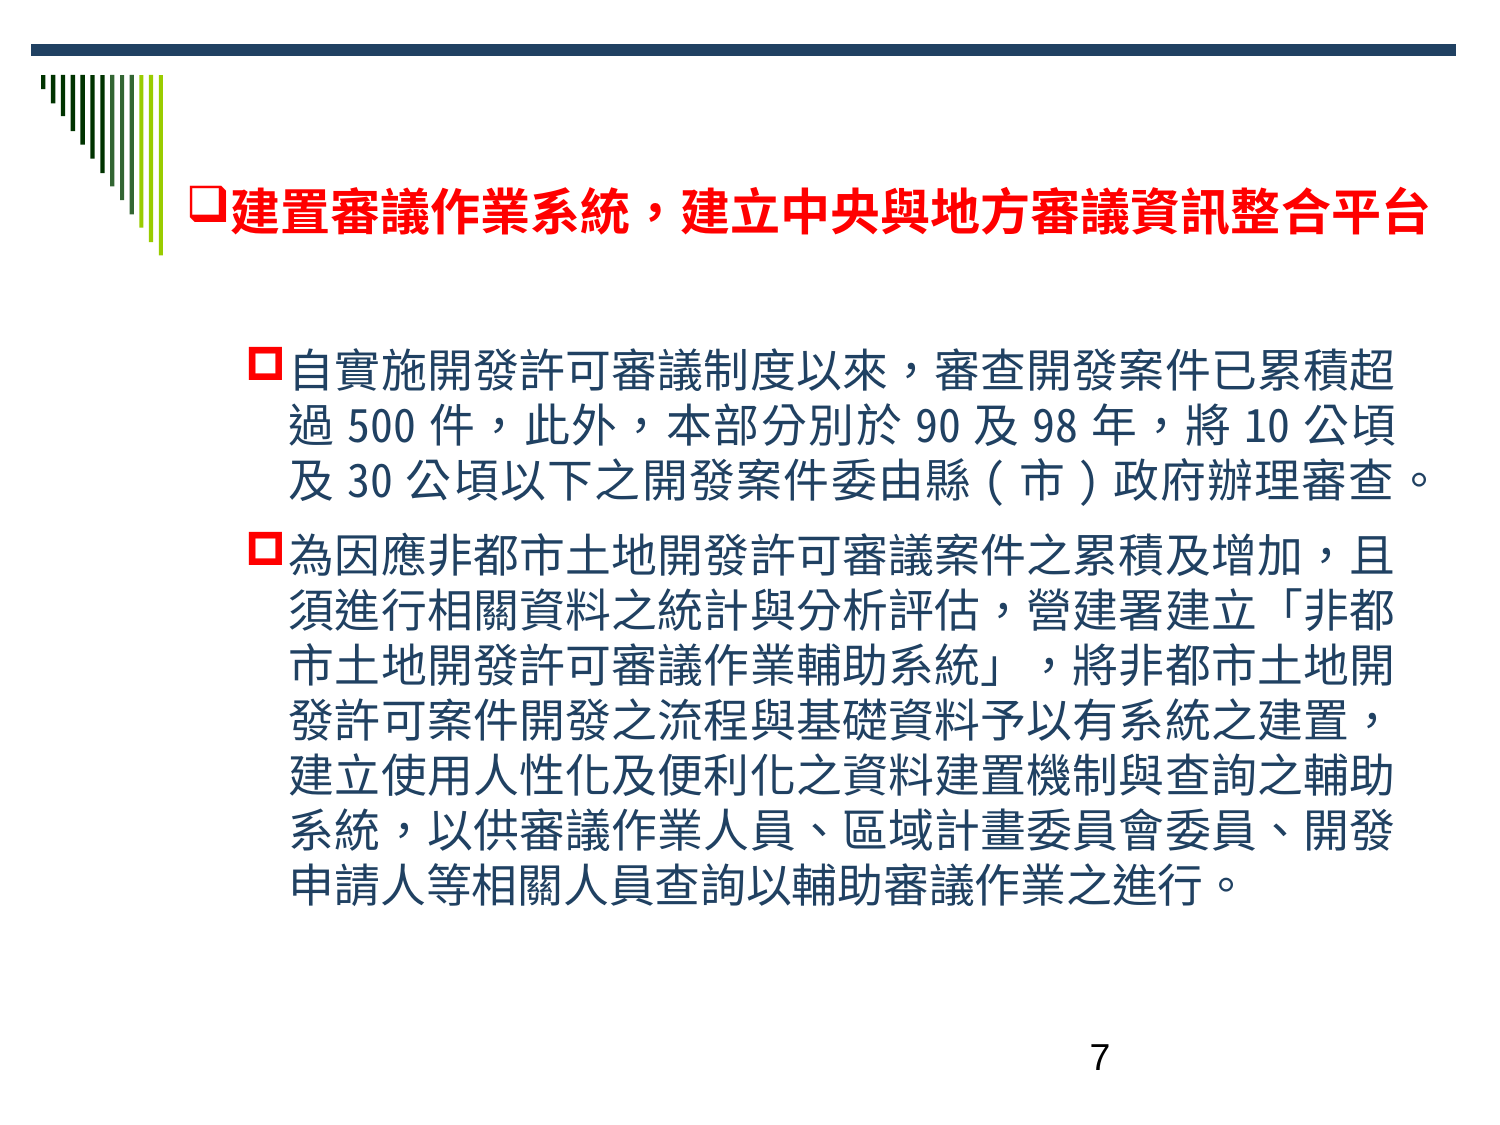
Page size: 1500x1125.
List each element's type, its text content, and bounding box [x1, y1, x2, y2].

text_box 自實施開發許可審議制度以來，審查開發案件已累積超過500件，此外，本部分別於90及98年，將10公頃及30公頃以下之開發案件委由縣(市)政府辦理審查。 為因應非都市土地開發許可審議案件之累積及增加，且須進行相關資料之統計與分析評估，營建署建立「非都市土地開發許可審議作業輔助系統」，將非都市土地開發許可案件開發之流程與基礎資料予以有系統之建置，建立使用人性化及便利化之資料建置機制與查詢之輔助系統，以供審議作業人員、區域計畫委員會委員、開發申請人等相關人員查詢以輔助審議作業之進行。 [230, 334, 1412, 920]
text_box 建置審議作業系統，建立中央與地方審議資訊整合平台 [171, 172, 1446, 248]
